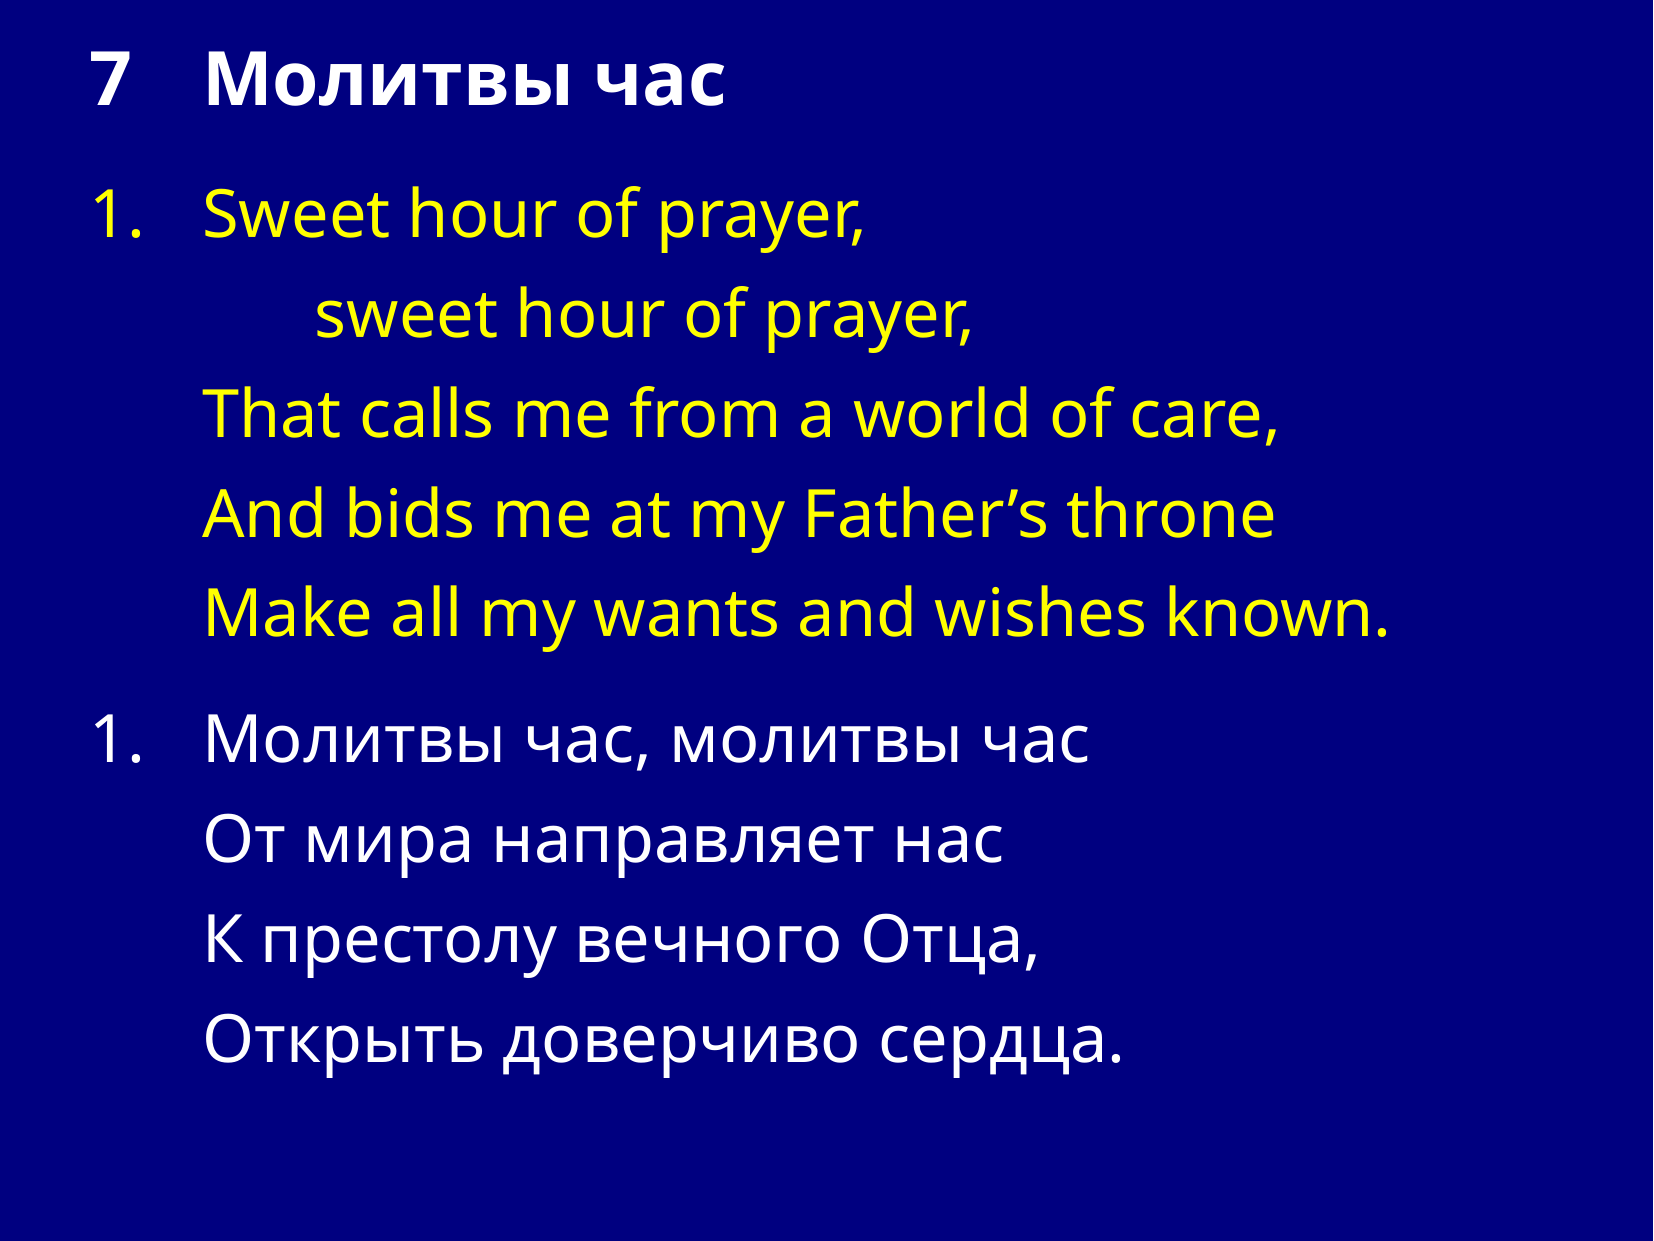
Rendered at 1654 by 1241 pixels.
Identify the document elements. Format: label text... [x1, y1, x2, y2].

text_box 7 Молитвы час [75, 18, 1576, 131]
text_box 1. Sweet hour of prayer, sweet hour of prayer, That calls me from a world of care, And bids me at my Father’s throne Make all my wants and wishes known. [75, 150, 1653, 638]
text_box 1. Молитвы час, молитвы час От мира направляет нас К престолу вечного Отца, Открыть доверчиво сердца. [75, 675, 1576, 1163]
